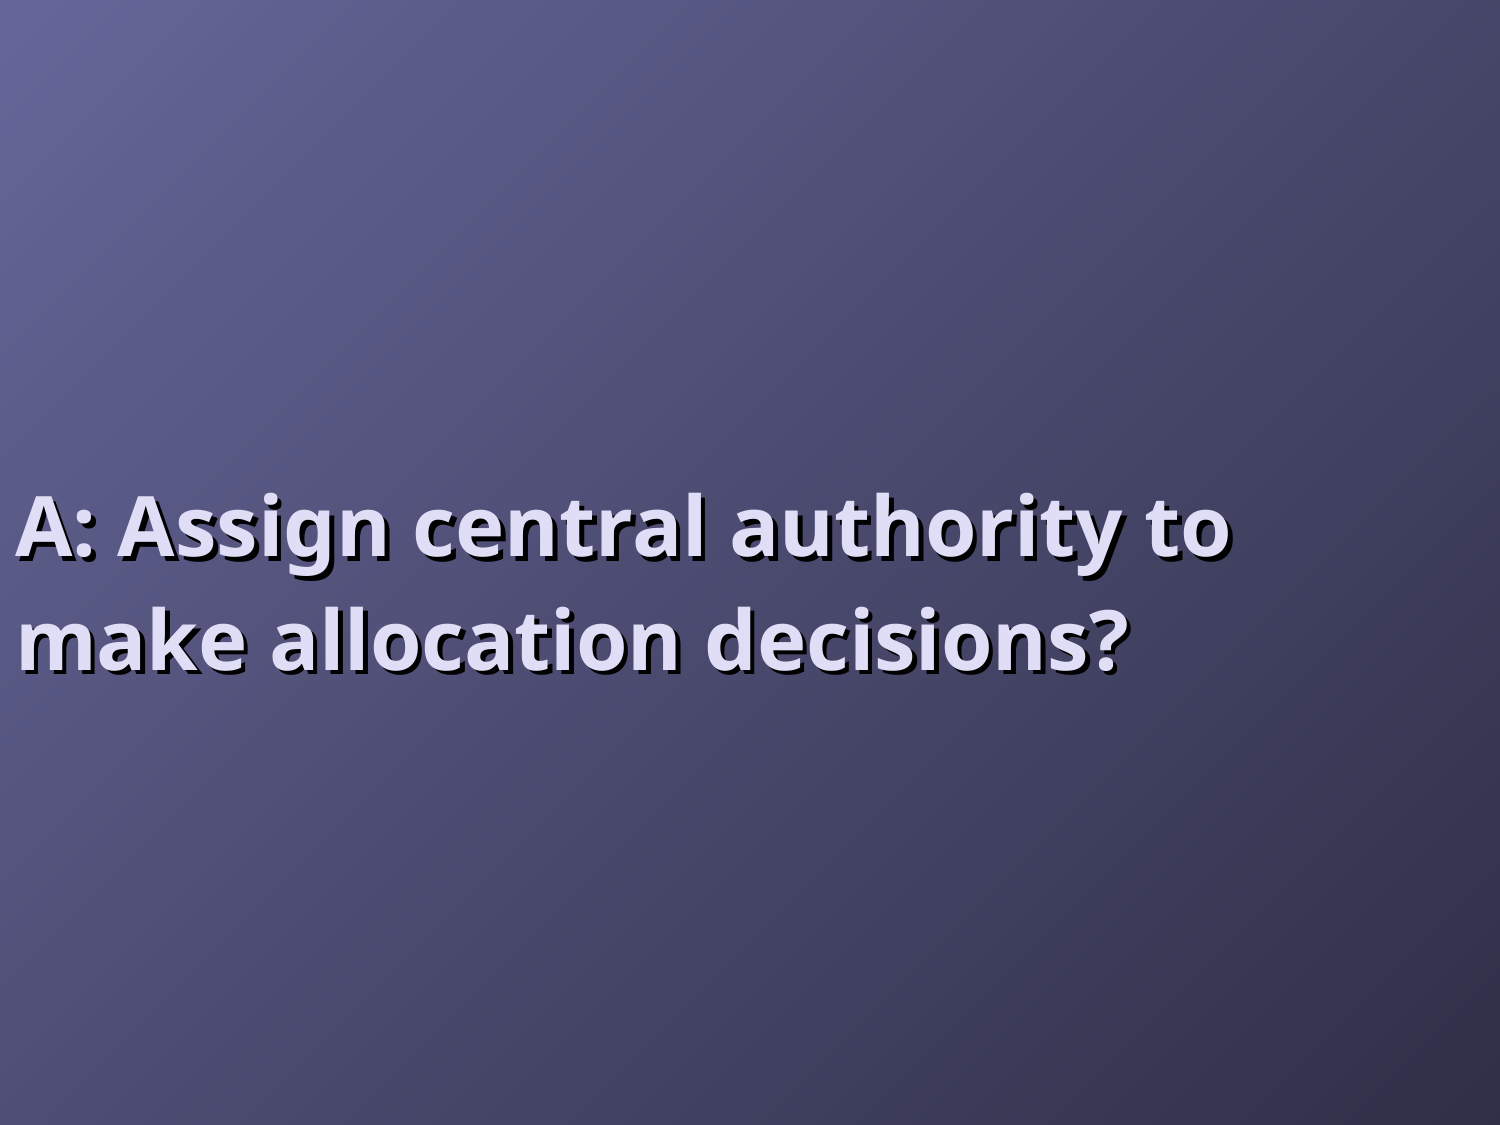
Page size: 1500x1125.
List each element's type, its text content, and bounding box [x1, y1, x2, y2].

title A: Assign central authority to make allocation decisions? [0, 473, 1500, 689]
